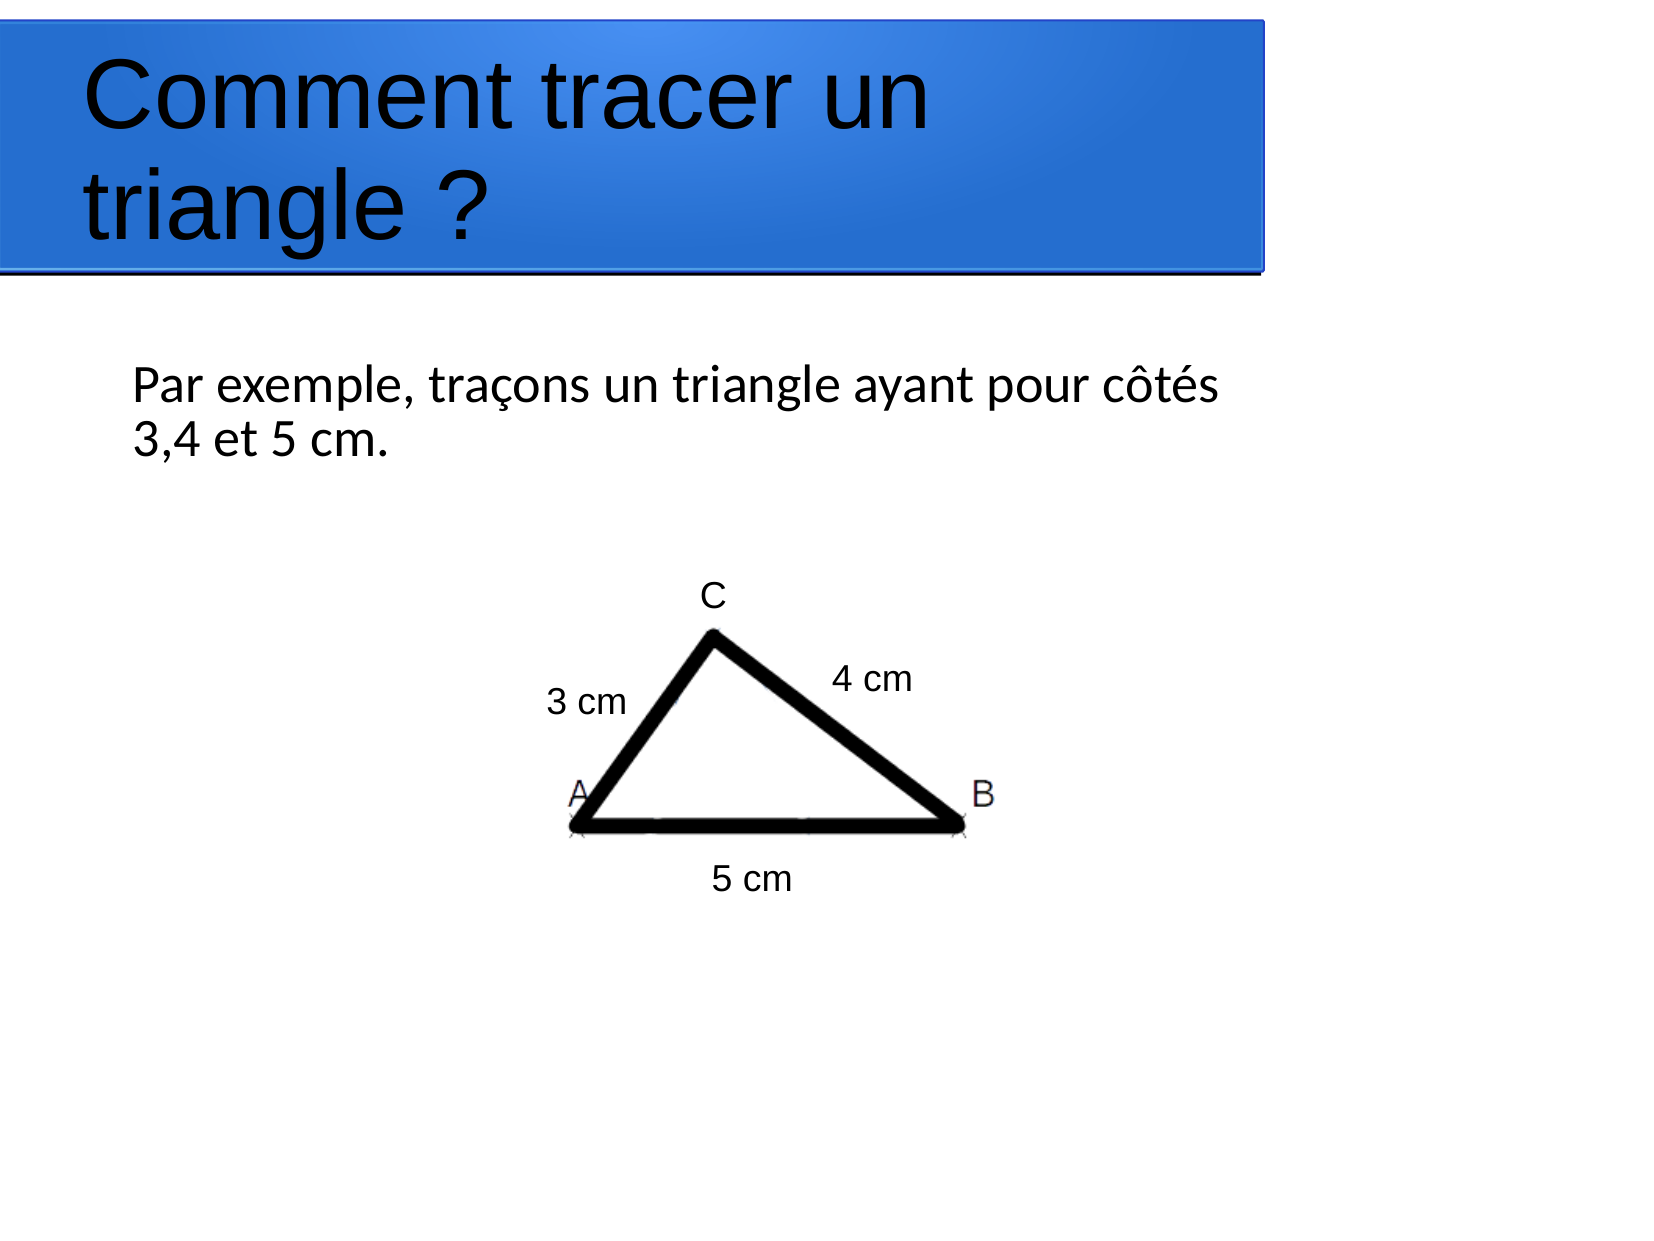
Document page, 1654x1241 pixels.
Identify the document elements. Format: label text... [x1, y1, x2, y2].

picture [496, 520, 1018, 934]
text_box Par exemple, traçons un triangle ayant pour côtés 3,4 et 5 cm. [118, 354, 1264, 502]
text_box 3 cm [531, 673, 650, 815]
title Comment tracer un triangle ? [82, 39, 1235, 261]
text_box 4 cm [817, 649, 1018, 707]
text_box C [685, 566, 780, 624]
subtitle [82, 299, 1571, 1019]
text_box 5 cm [696, 850, 957, 908]
